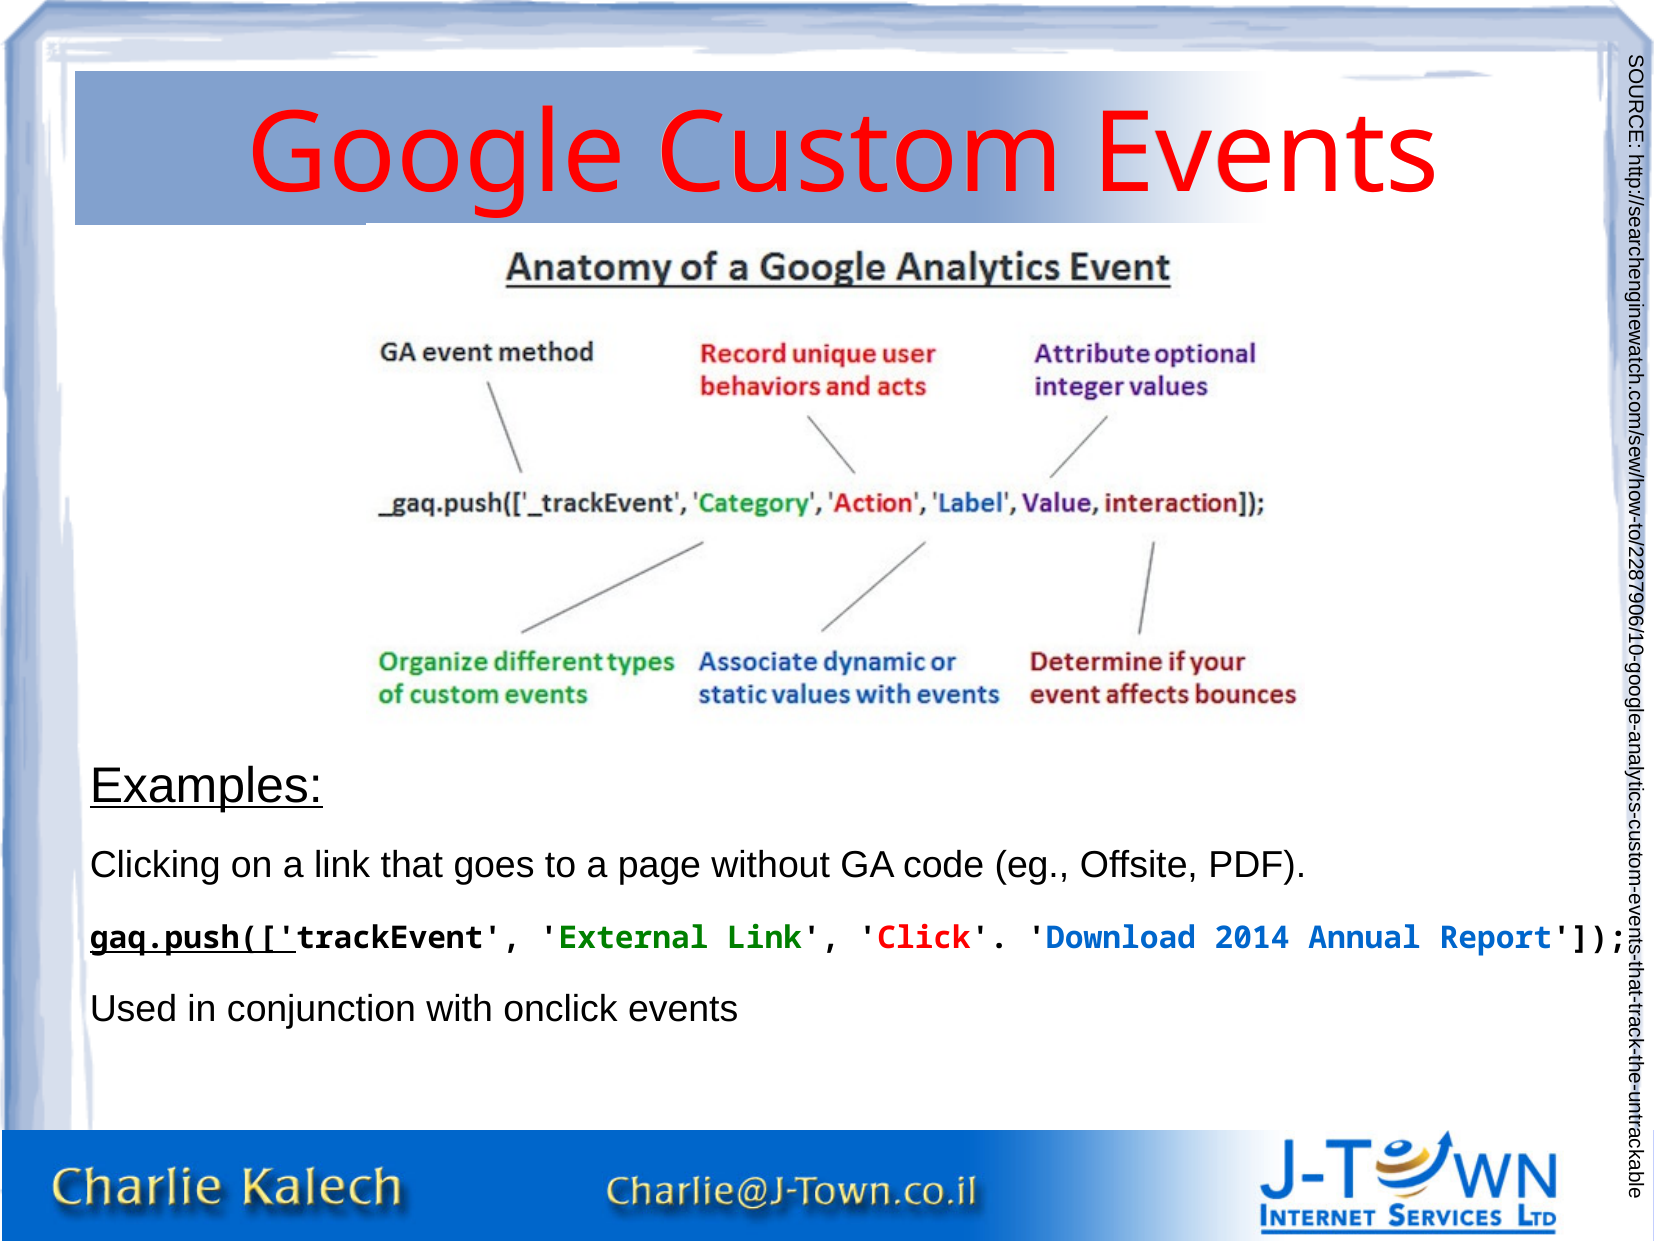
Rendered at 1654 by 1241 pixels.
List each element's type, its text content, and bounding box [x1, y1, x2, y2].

picture [0, 0, 1654, 1241]
text_box Examples: Clicking on a link that goes to a page without GA code (eg., Offsite, PDF). gaq.push(['trackEvent', 'External Link', 'Click'. 'Download 2014 Annual Report']); Used in conjunction with onclick events [75, 750, 1601, 1241]
text_box SOURCE: http://searchenginewatch.com/sew/how-to/2287906/10-google-analytics-custom-events-that-track-the-untrackable [1601, 39, 1654, 1241]
